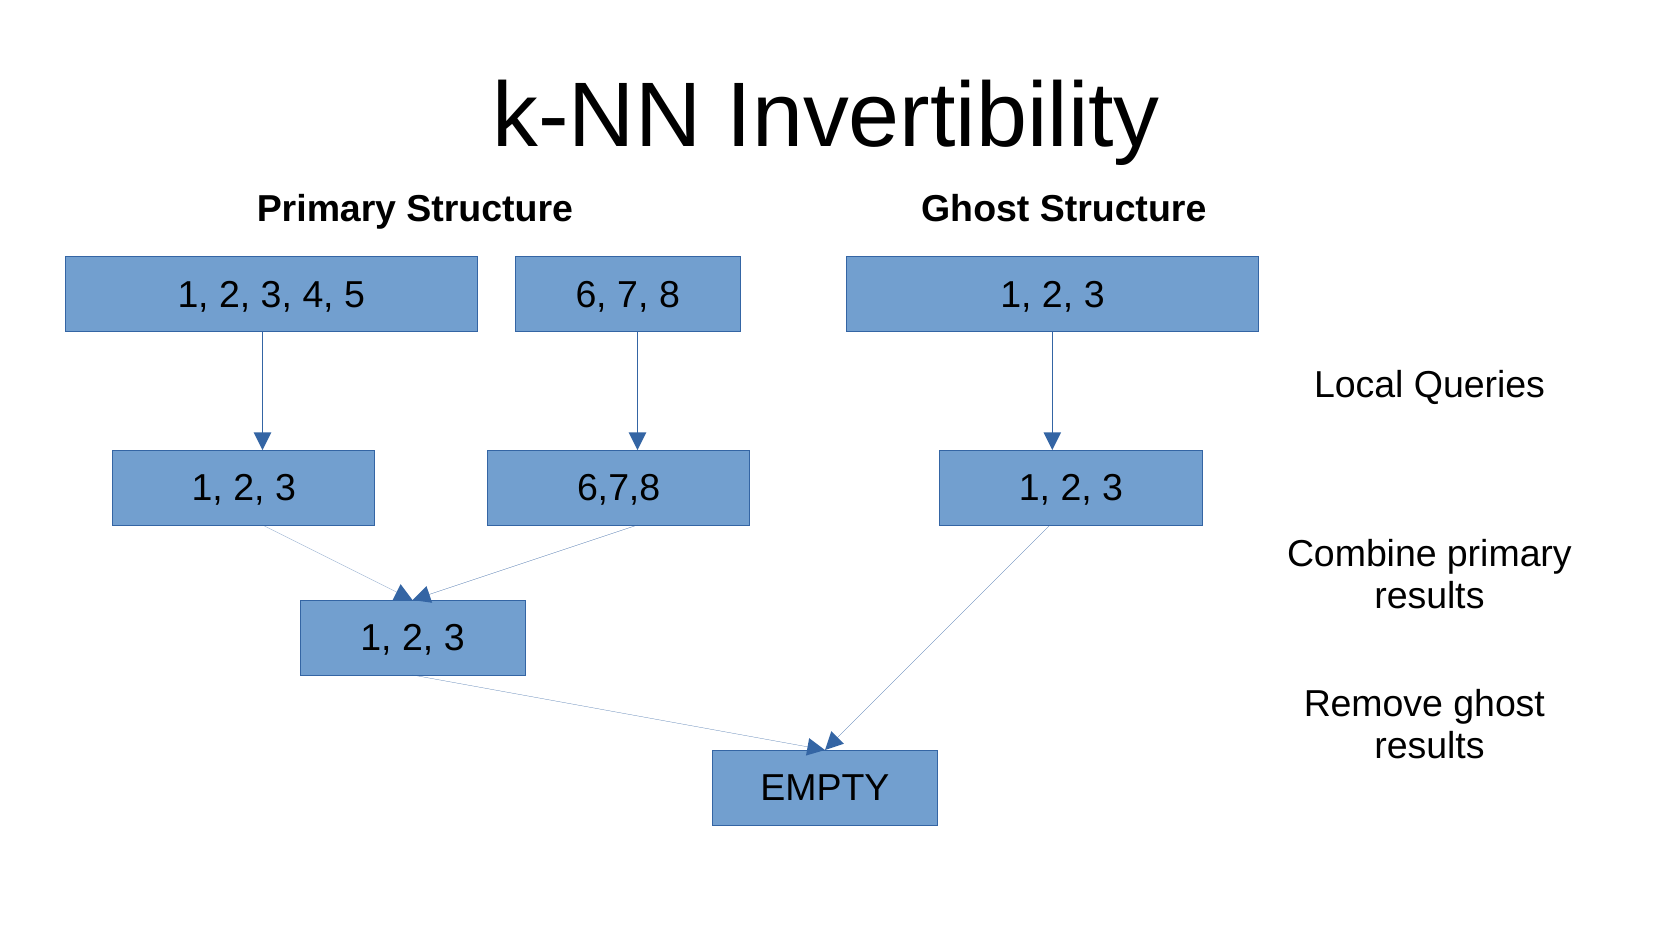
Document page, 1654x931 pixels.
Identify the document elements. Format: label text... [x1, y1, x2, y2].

text_box 1, 2, 3 [300, 600, 526, 676]
text_box Local Queries [1299, 355, 1561, 413]
text_box 1, 2, 3 [939, 450, 1203, 526]
text_box Ghost Structure [906, 180, 1222, 238]
text_box 1, 2, 3, 4, 5 [65, 256, 478, 332]
text_box Primary Structure [242, 180, 589, 238]
text_box 6, 7, 8 [515, 256, 741, 332]
text_box EMPTY [712, 750, 938, 826]
title k-NN Invertibility [82, 37, 1571, 193]
text_box 1, 2, 3 [846, 256, 1259, 332]
text_box 6,7,8 [487, 450, 750, 526]
text_box Combine primary results [1272, 525, 1588, 624]
text_box Remove ghost results [1288, 675, 1571, 774]
text_box 1, 2, 3 [112, 450, 375, 526]
